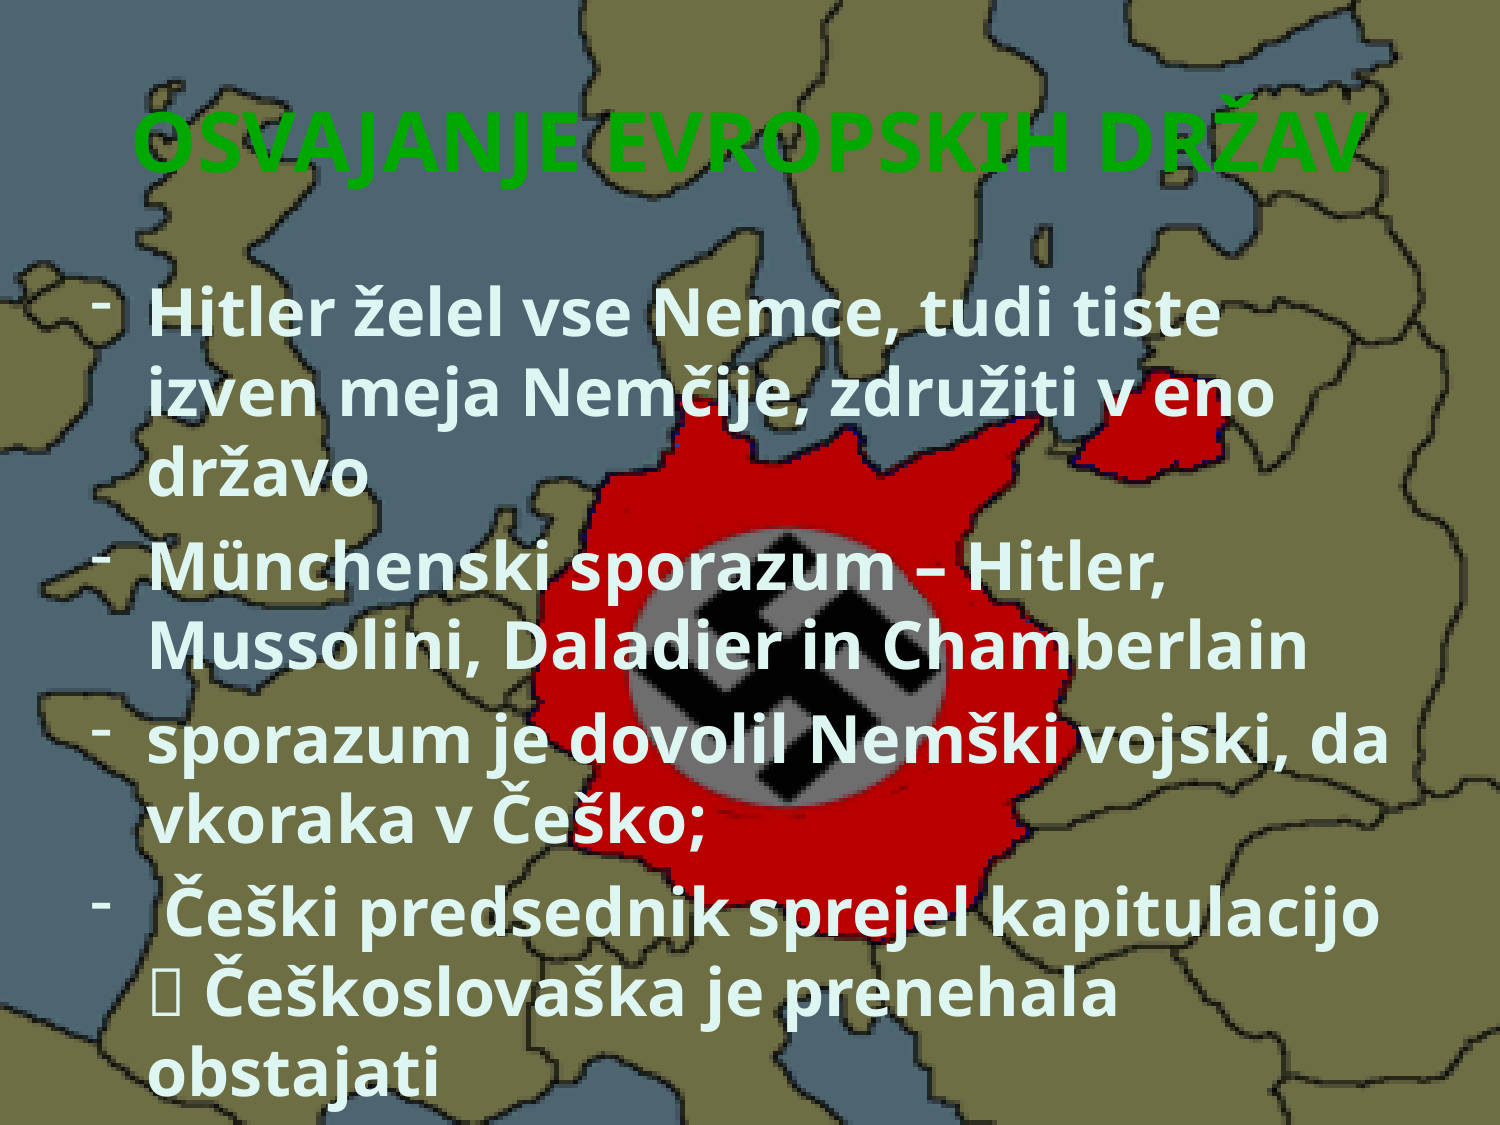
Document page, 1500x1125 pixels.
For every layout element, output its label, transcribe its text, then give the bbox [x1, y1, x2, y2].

title OSVAJANJE EVROPSKIH DRŽAV [75, 45, 1425, 233]
picture [0, 0, 1500, 1125]
list Hitler želel vse Nemce, tudi tiste izven meja Nemčije, združiti v eno državo Münchenski sporazum – Hitler, Mussolini, Daladier in Chamberlain sporazum je dovolil Nemški vojski, da vkoraka v Češko; Češki predsednik sprejel kapitulacijo  Češkoslovaška je prenehala obstajati [75, 262, 1425, 1005]
